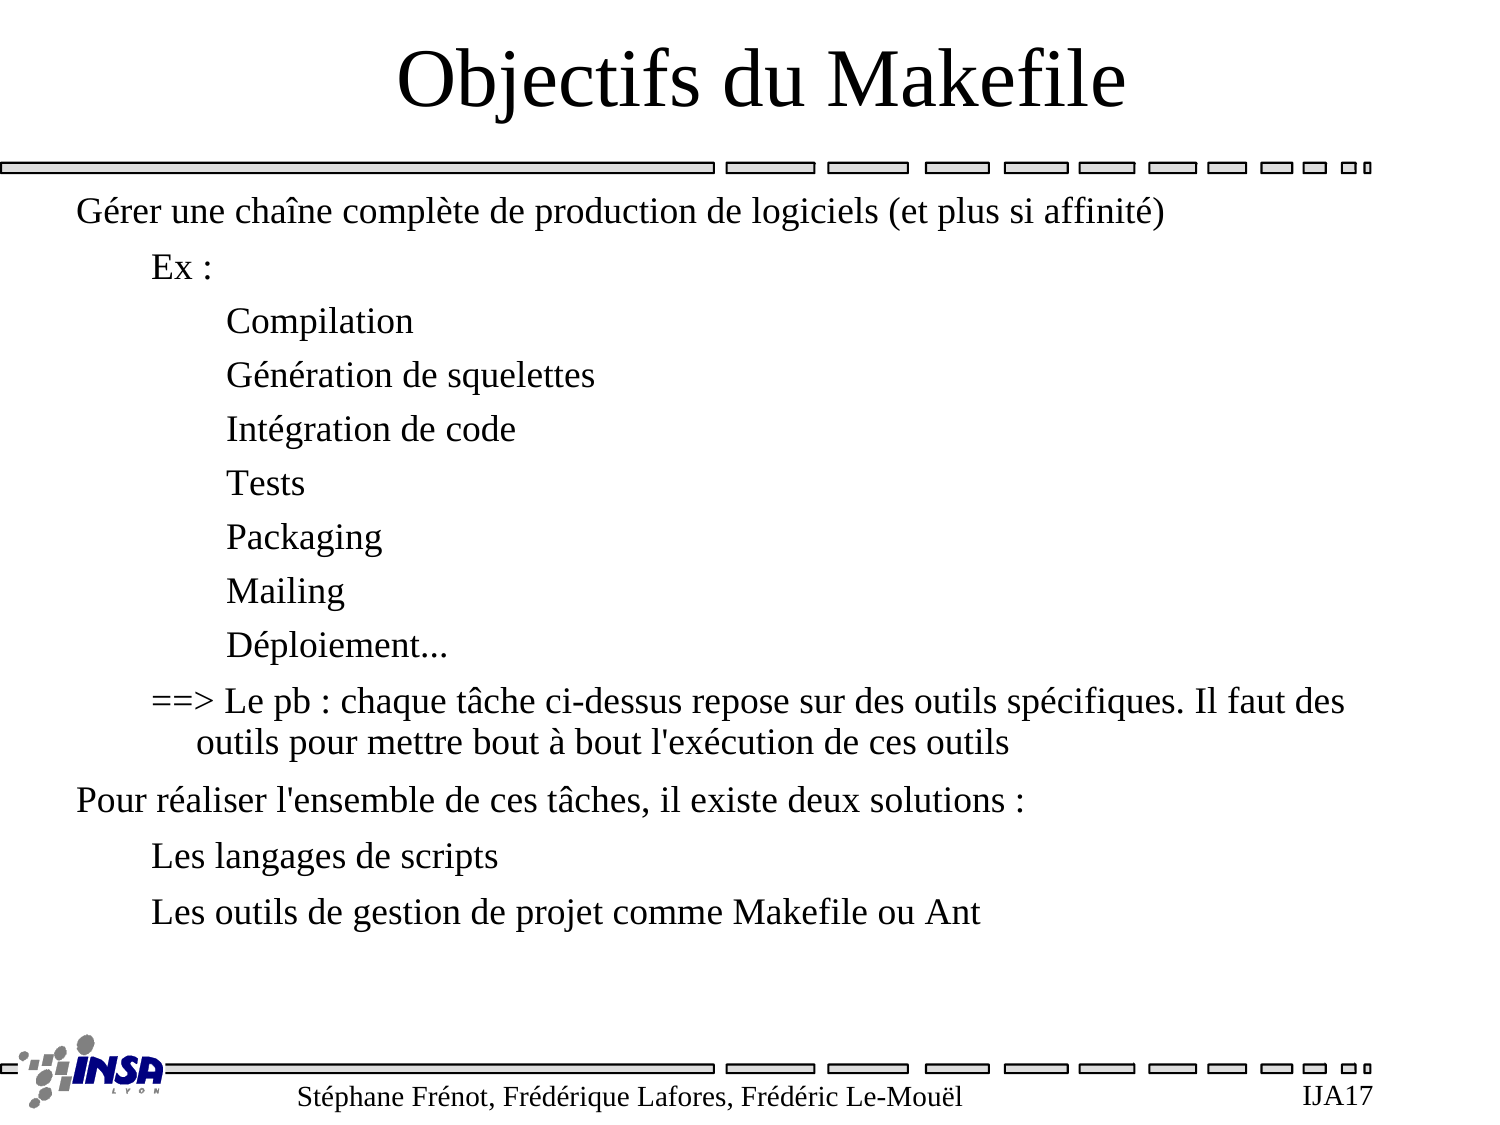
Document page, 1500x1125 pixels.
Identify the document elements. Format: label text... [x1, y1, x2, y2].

list Gérer une chaîne complète de production de logiciels (et plus si affinité) Ex : Compilation Génération de squelettes Intégration de code Tests Packaging Mailing Déploiement... ==> Le pb : chaque tâche ci-dessus repose sur des outils spécifiques. Il faut des outils pour mettre bout à bout l'exécution de ces outils Pour réaliser l'ensemble de ces tâches, il existe deux solutions : Les langages de scripts Les outils de gestion de projet comme Makefile ou Ant [76, 192, 1352, 1018]
title Objectifs du Makefile [124, 0, 1400, 163]
